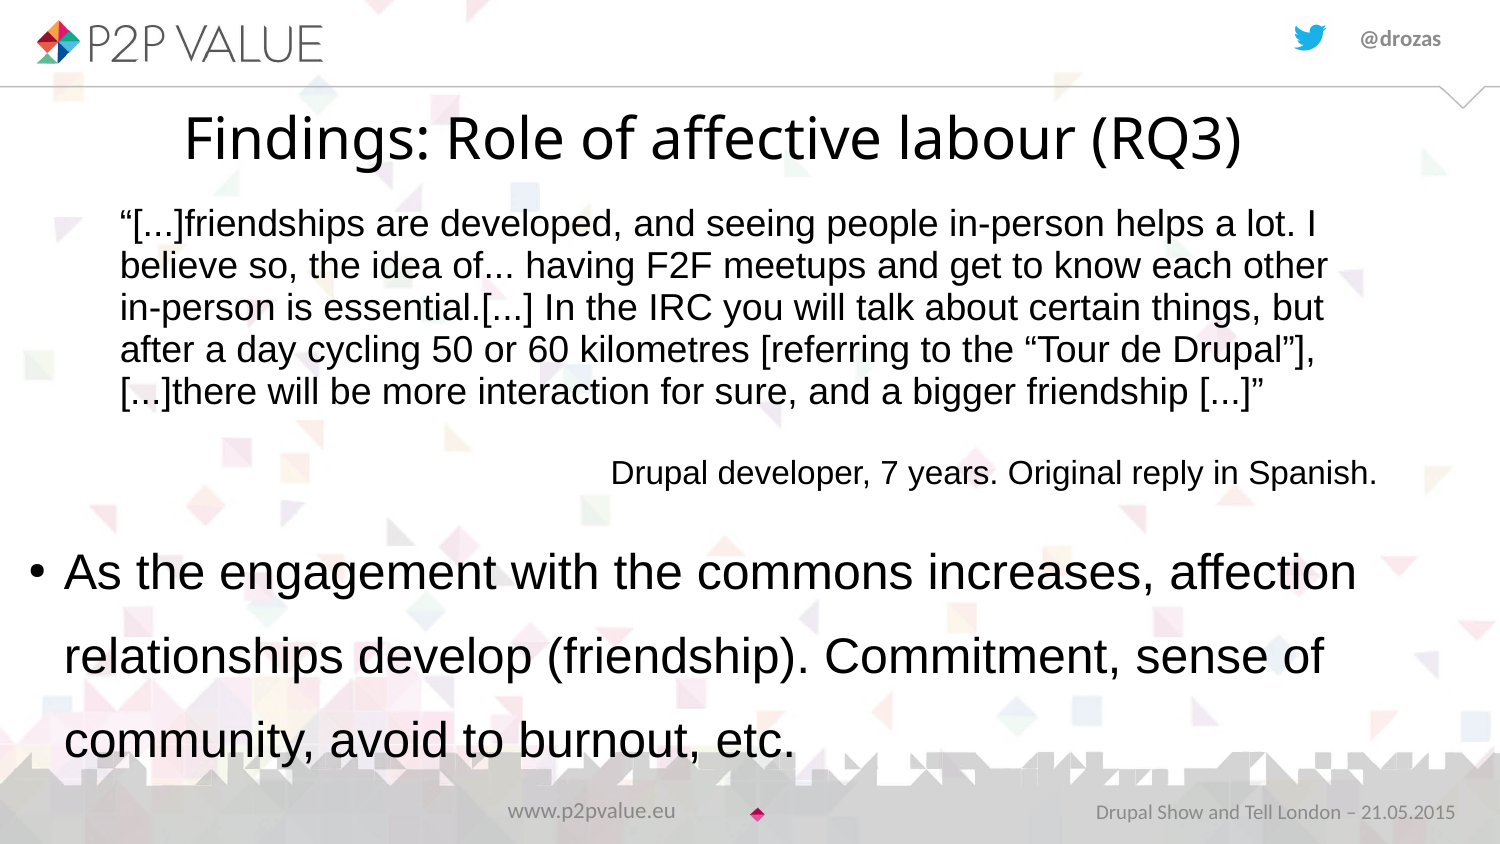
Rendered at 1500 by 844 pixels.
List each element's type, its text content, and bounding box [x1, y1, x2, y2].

picture [0, 0, 1500, 844]
text_box As the engagement with the commons increases, affection relationships develop (friendship). Commitment, sense of community, avoid to burnout, etc. [15, 510, 1496, 844]
title Findings: Role of affective labour (RQ3) [60, 92, 1366, 181]
text_box “[...]friendships are developed, and seeing people in-person helps a lot. I believe so, the idea of... having F2F meetups and get to know each other in-person is essential.[...] In the IRC you will talk about certain things, but after a day cycling 50 or 60 kilometres [referring to the “Tour de Drupal”],[...]there will be more interaction for sure, and a bigger friendship [...]” Drupal developer, 7 years. Original reply in Spanish. [105, 195, 1394, 510]
text_box @drozas [1333, 15, 1455, 60]
